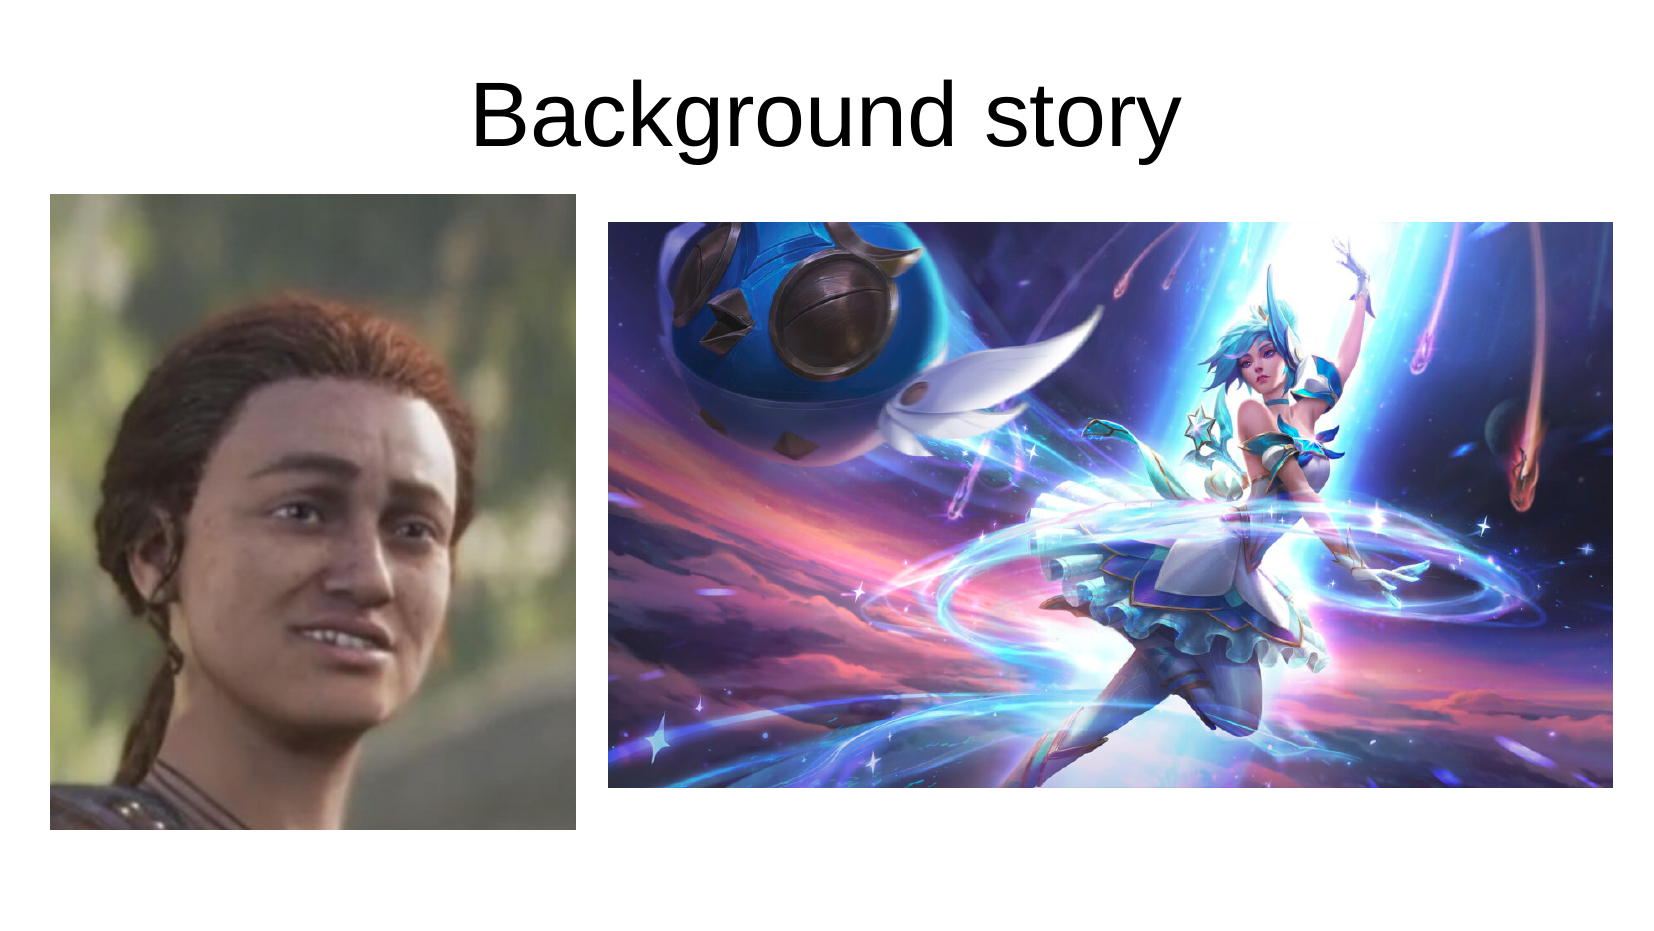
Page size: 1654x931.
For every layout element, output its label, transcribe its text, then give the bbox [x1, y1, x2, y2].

title Background story [82, 37, 1571, 193]
picture [50, 194, 576, 831]
picture [608, 222, 1613, 788]
